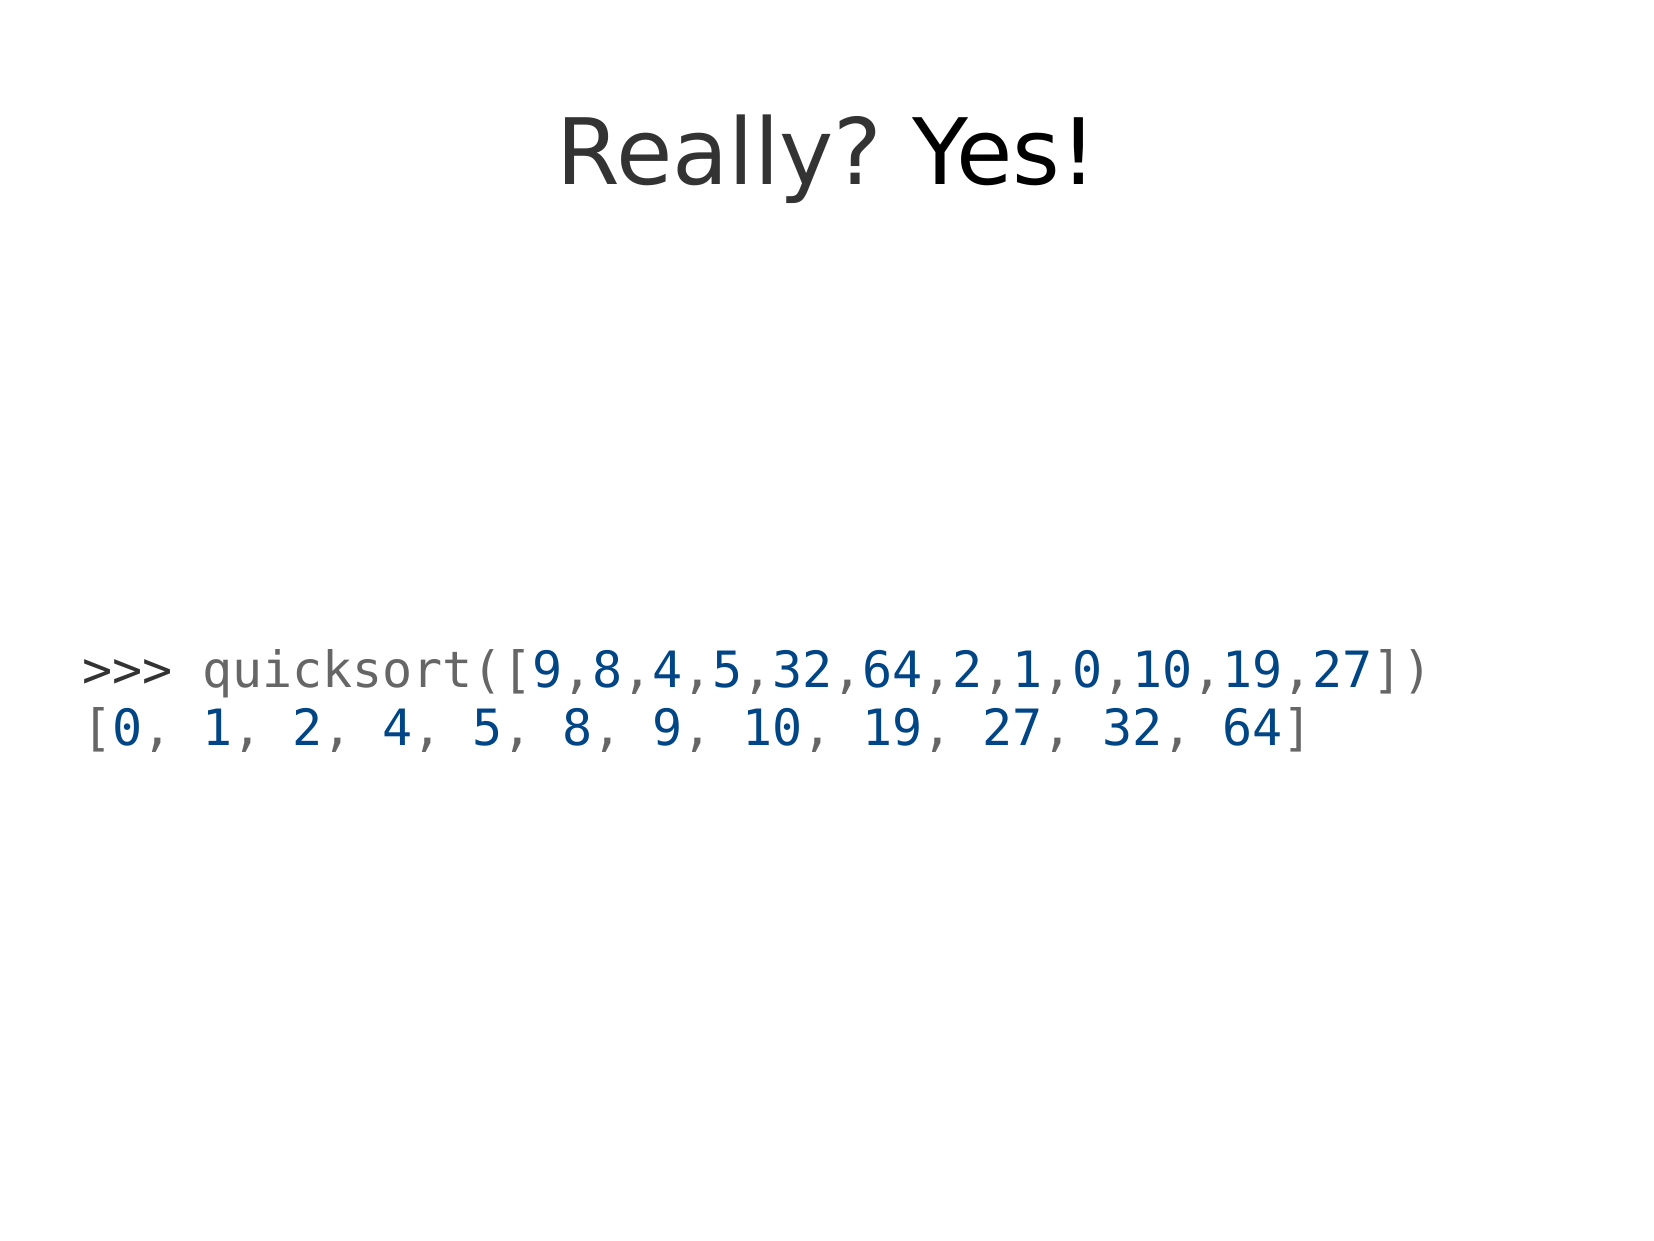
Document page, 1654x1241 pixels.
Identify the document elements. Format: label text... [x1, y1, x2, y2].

subtitle >>> quicksort([9,8,4,5,32,64,2,1,0,10,19,27]) [0, 1, 2, 4, 5, 8, 9, 10, 19, 27, 32, 64] [82, 297, 1571, 1102]
title Really? Yes! [82, 56, 1571, 250]
